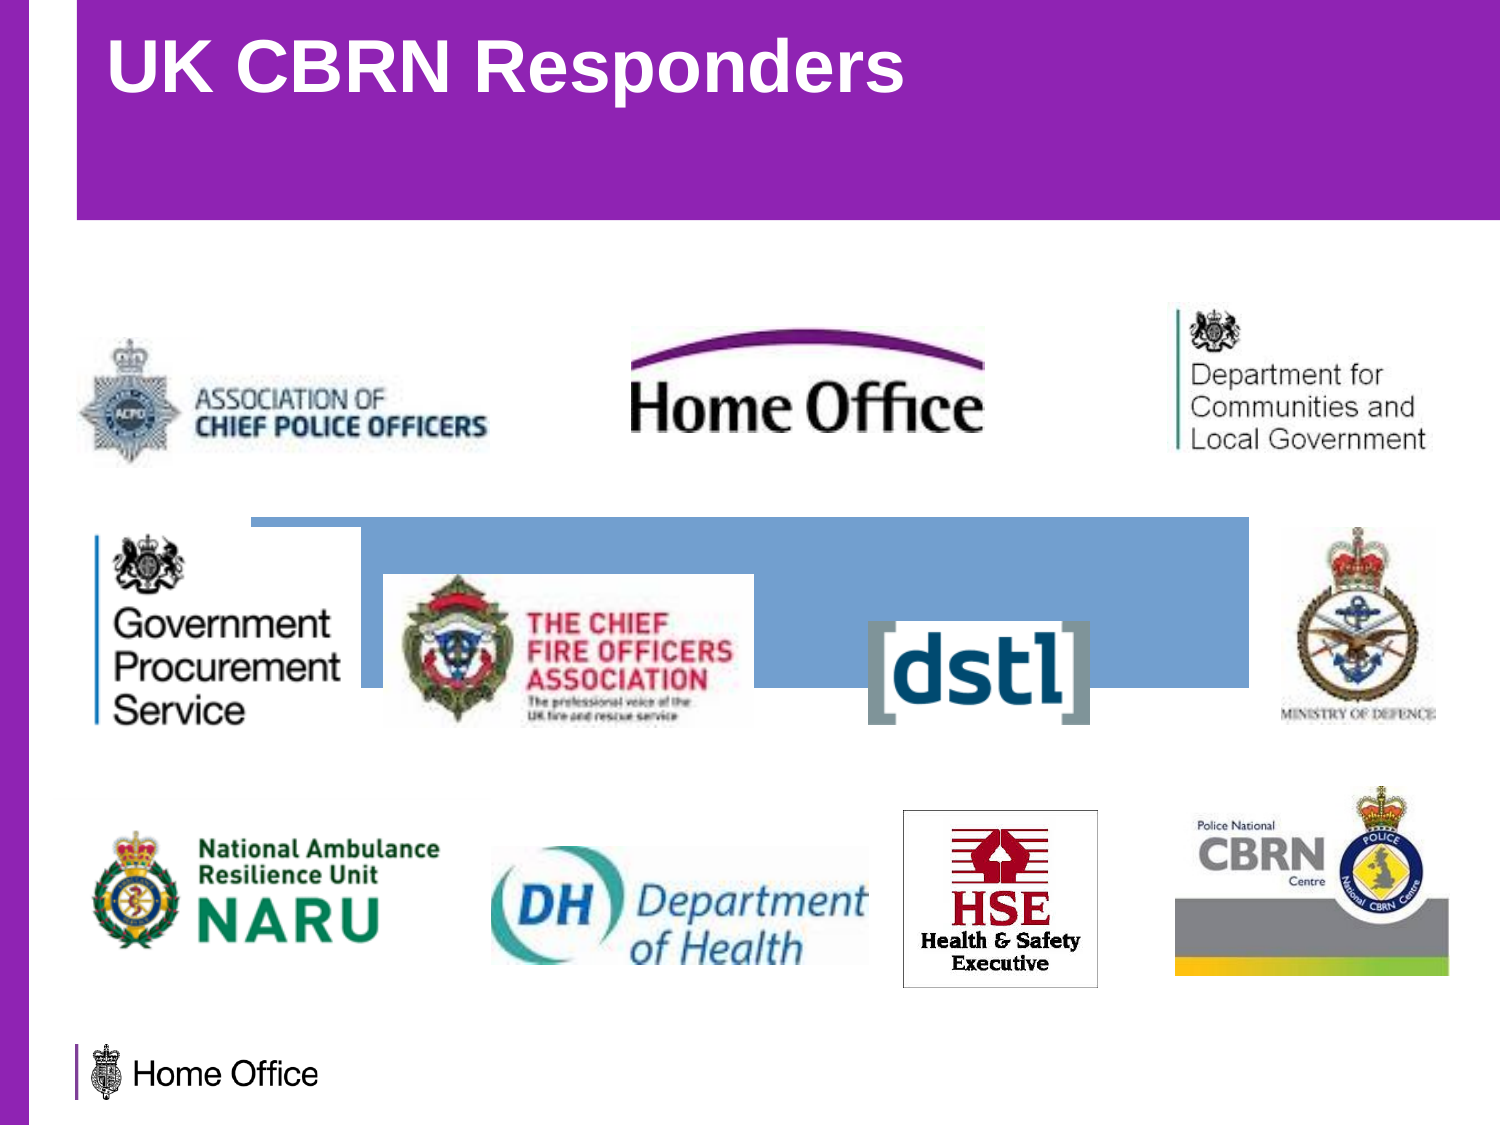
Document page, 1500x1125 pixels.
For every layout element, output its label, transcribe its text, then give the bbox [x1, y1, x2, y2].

title UK CBRN Responders [76, 0, 1500, 221]
table_cell [754, 574, 916, 631]
table_header [584, 517, 916, 574]
picture [1281, 527, 1436, 725]
picture [903, 810, 1098, 988]
table_cell [916, 574, 1249, 631]
table_cell [1090, 631, 1249, 688]
table_cell [361, 631, 383, 688]
picture [868, 621, 1090, 726]
picture [88, 527, 361, 738]
picture [76, 338, 490, 468]
table_header [916, 517, 1249, 574]
table_cell [361, 574, 383, 631]
picture [1175, 786, 1450, 977]
table_cell [754, 631, 868, 688]
picture [383, 574, 754, 728]
table_header [251, 517, 584, 574]
picture [1167, 302, 1433, 457]
picture [631, 326, 985, 433]
picture [53, 798, 869, 980]
